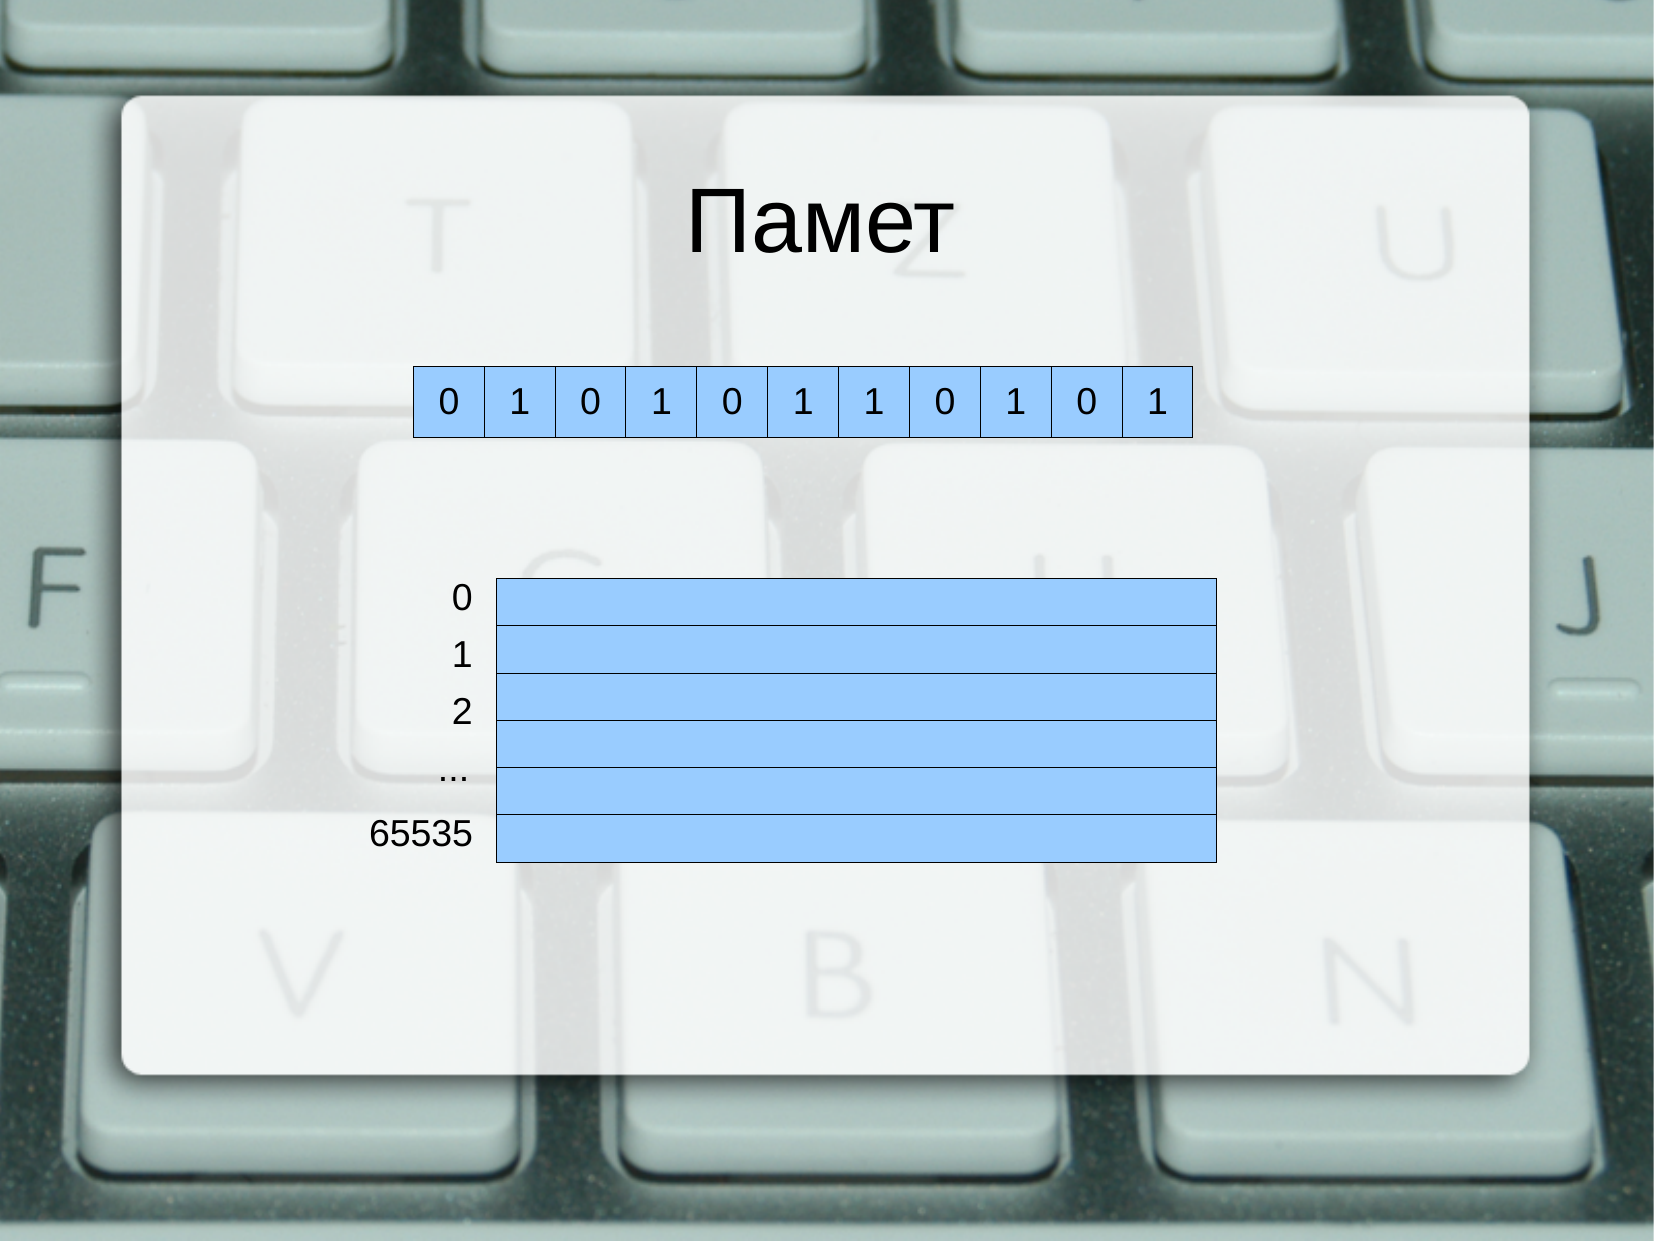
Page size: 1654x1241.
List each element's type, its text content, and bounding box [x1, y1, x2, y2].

text_box 1 [1122, 366, 1193, 438]
text_box 0 [909, 366, 980, 438]
text_box 0 [413, 366, 484, 438]
text_box 1 [484, 366, 555, 438]
text_box 1 [980, 366, 1051, 438]
text_box 1 [625, 366, 696, 438]
text_box 0 [437, 569, 488, 625]
text_box 1 [838, 366, 909, 438]
picture [0, 0, 1654, 1241]
text_box 2 [437, 682, 488, 740]
text_box ... [423, 739, 485, 797]
text_box 1 [437, 625, 488, 682]
text_box [496, 578, 1217, 863]
text_box 0 [1051, 366, 1122, 438]
text_box 0 [696, 366, 767, 438]
text_box 65535 [354, 805, 488, 863]
title Памет [135, 117, 1506, 325]
text_box 1 [767, 366, 838, 438]
text_box 0 [555, 366, 625, 438]
